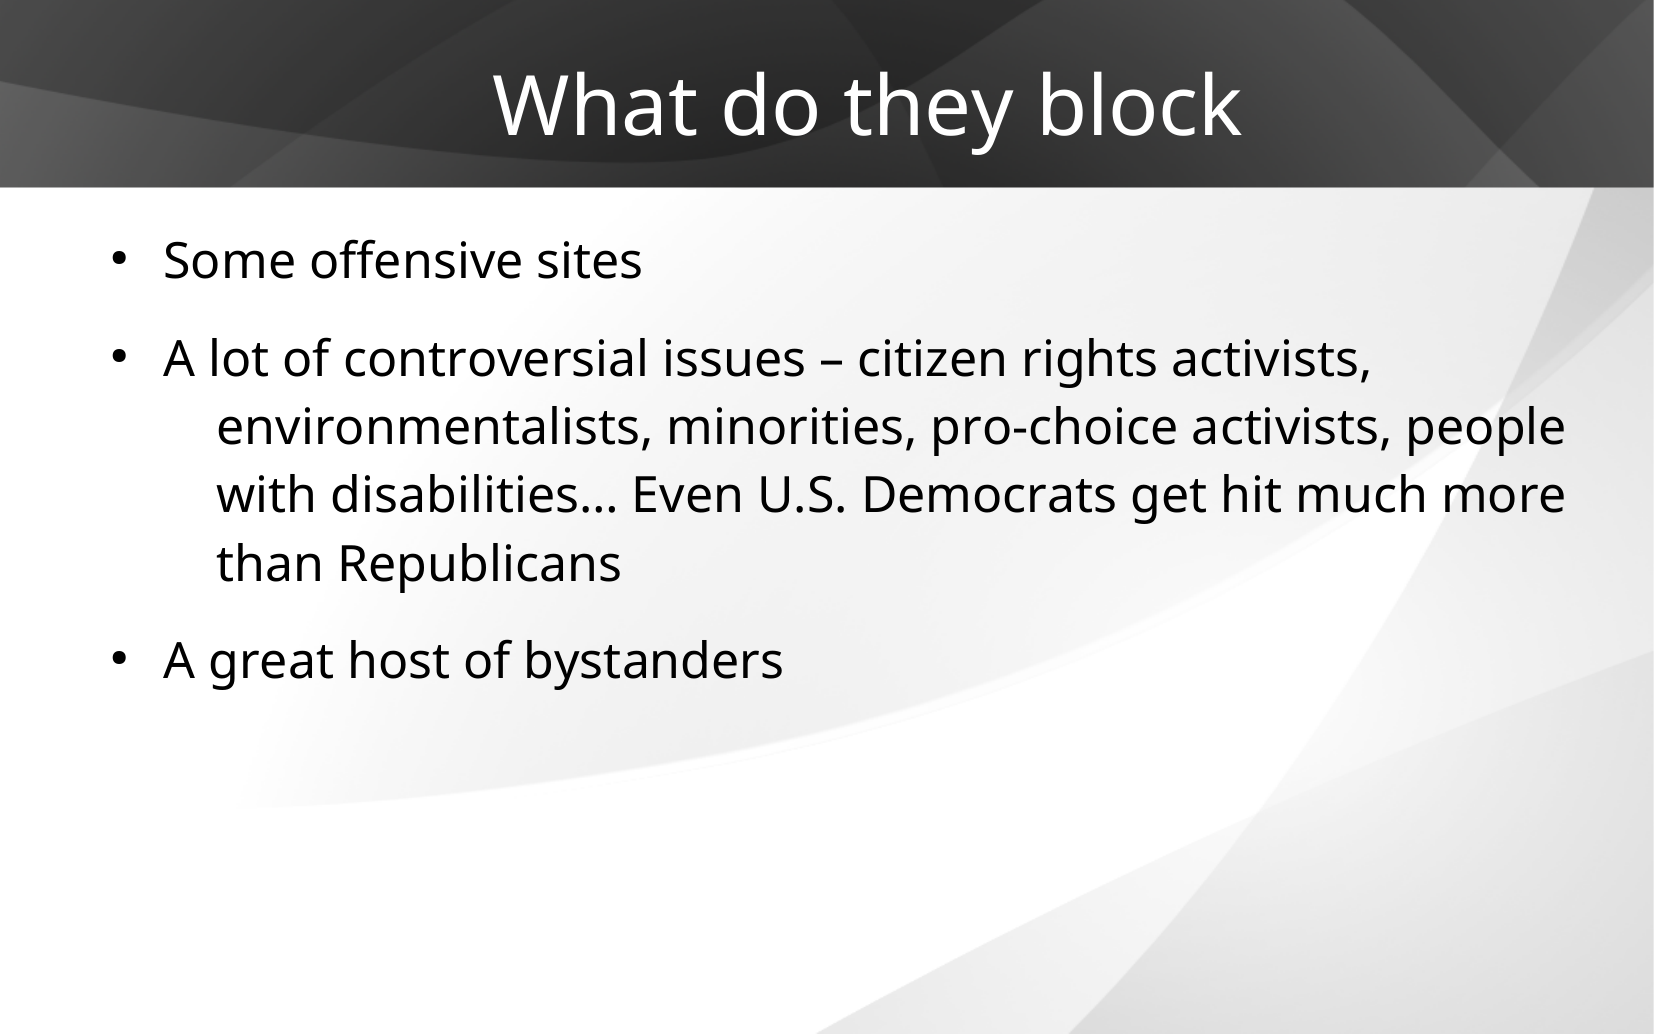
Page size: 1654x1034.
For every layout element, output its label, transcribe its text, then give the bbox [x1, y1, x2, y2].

title What do they block [124, 0, 1613, 208]
picture [0, 0, 1654, 1034]
list Some offensive sites A lot of controversial issues – citizen rights activists, environmentalists, minorities, pro-choice activists, people with disabilities… Even U.S. Democrats get hit much more than Republicans A great host of bystanders [75, 225, 1613, 1013]
